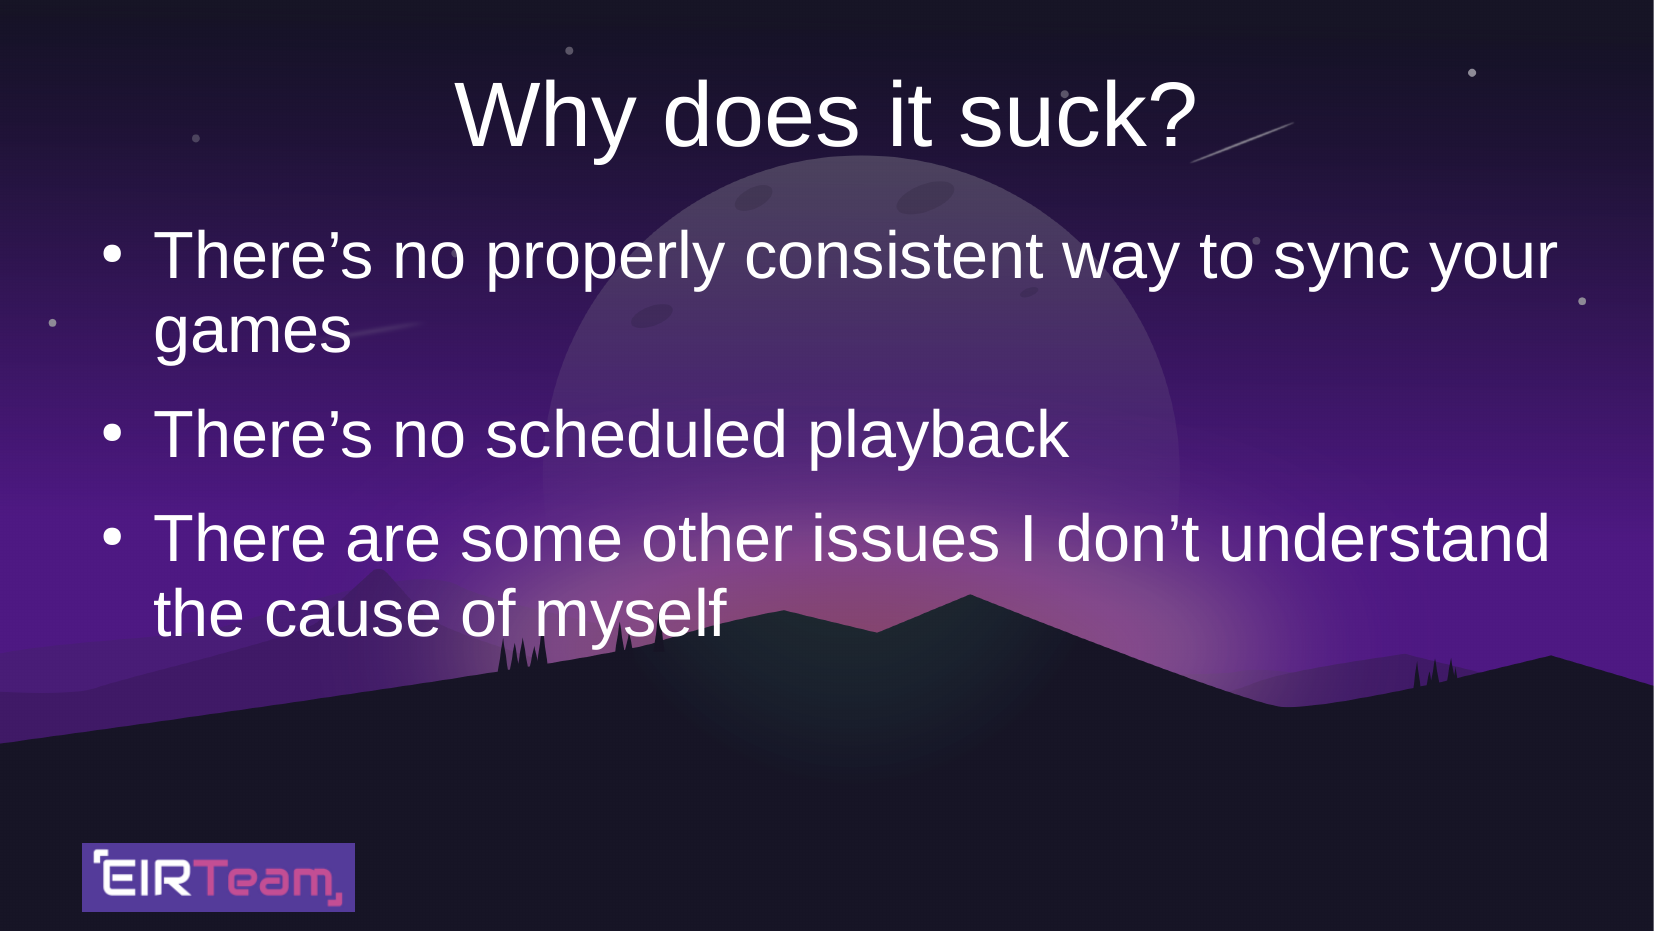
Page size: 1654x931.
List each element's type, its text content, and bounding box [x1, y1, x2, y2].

title Why does it suck? [82, 37, 1571, 193]
picture [0, 0, 1654, 931]
list There’s no properly consistent way to sync your games There’s no scheduled playback There are some other issues I don’t understand the cause of myself [82, 217, 1571, 758]
